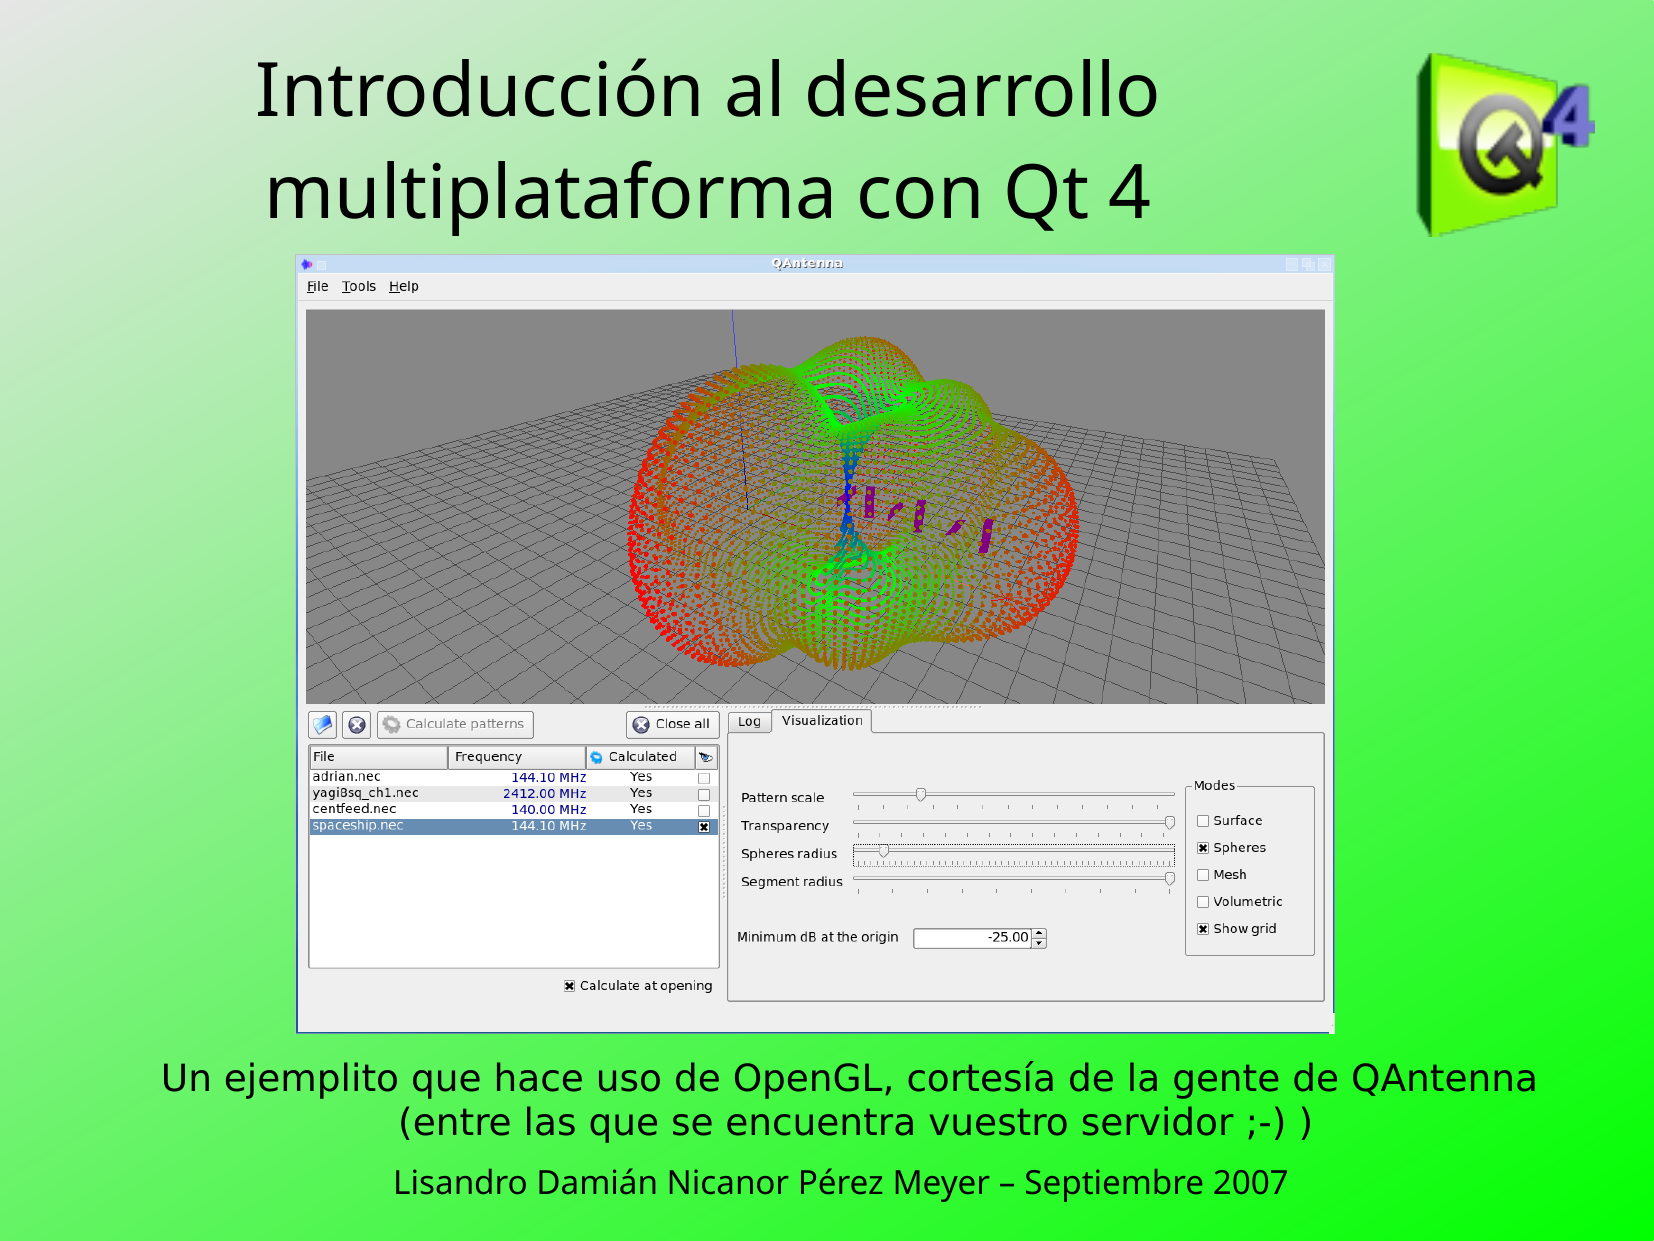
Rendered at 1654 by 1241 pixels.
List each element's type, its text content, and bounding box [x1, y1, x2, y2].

text_box Un ejemplito que hace uso de OpenGL, cortesía de la gente de QAntenna (entre las que se encuentra vuestro servidor ;-) ) [88, 1049, 1625, 1152]
text_box Lisandro Damián Nicanor Pérez Meyer – Septiembre 2007 [88, 1152, 1595, 1213]
title Introducción al desarrollo multiplataforma con Qt 4 [147, 11, 1270, 266]
picture [1412, 53, 1595, 237]
picture [295, 254, 1335, 1034]
